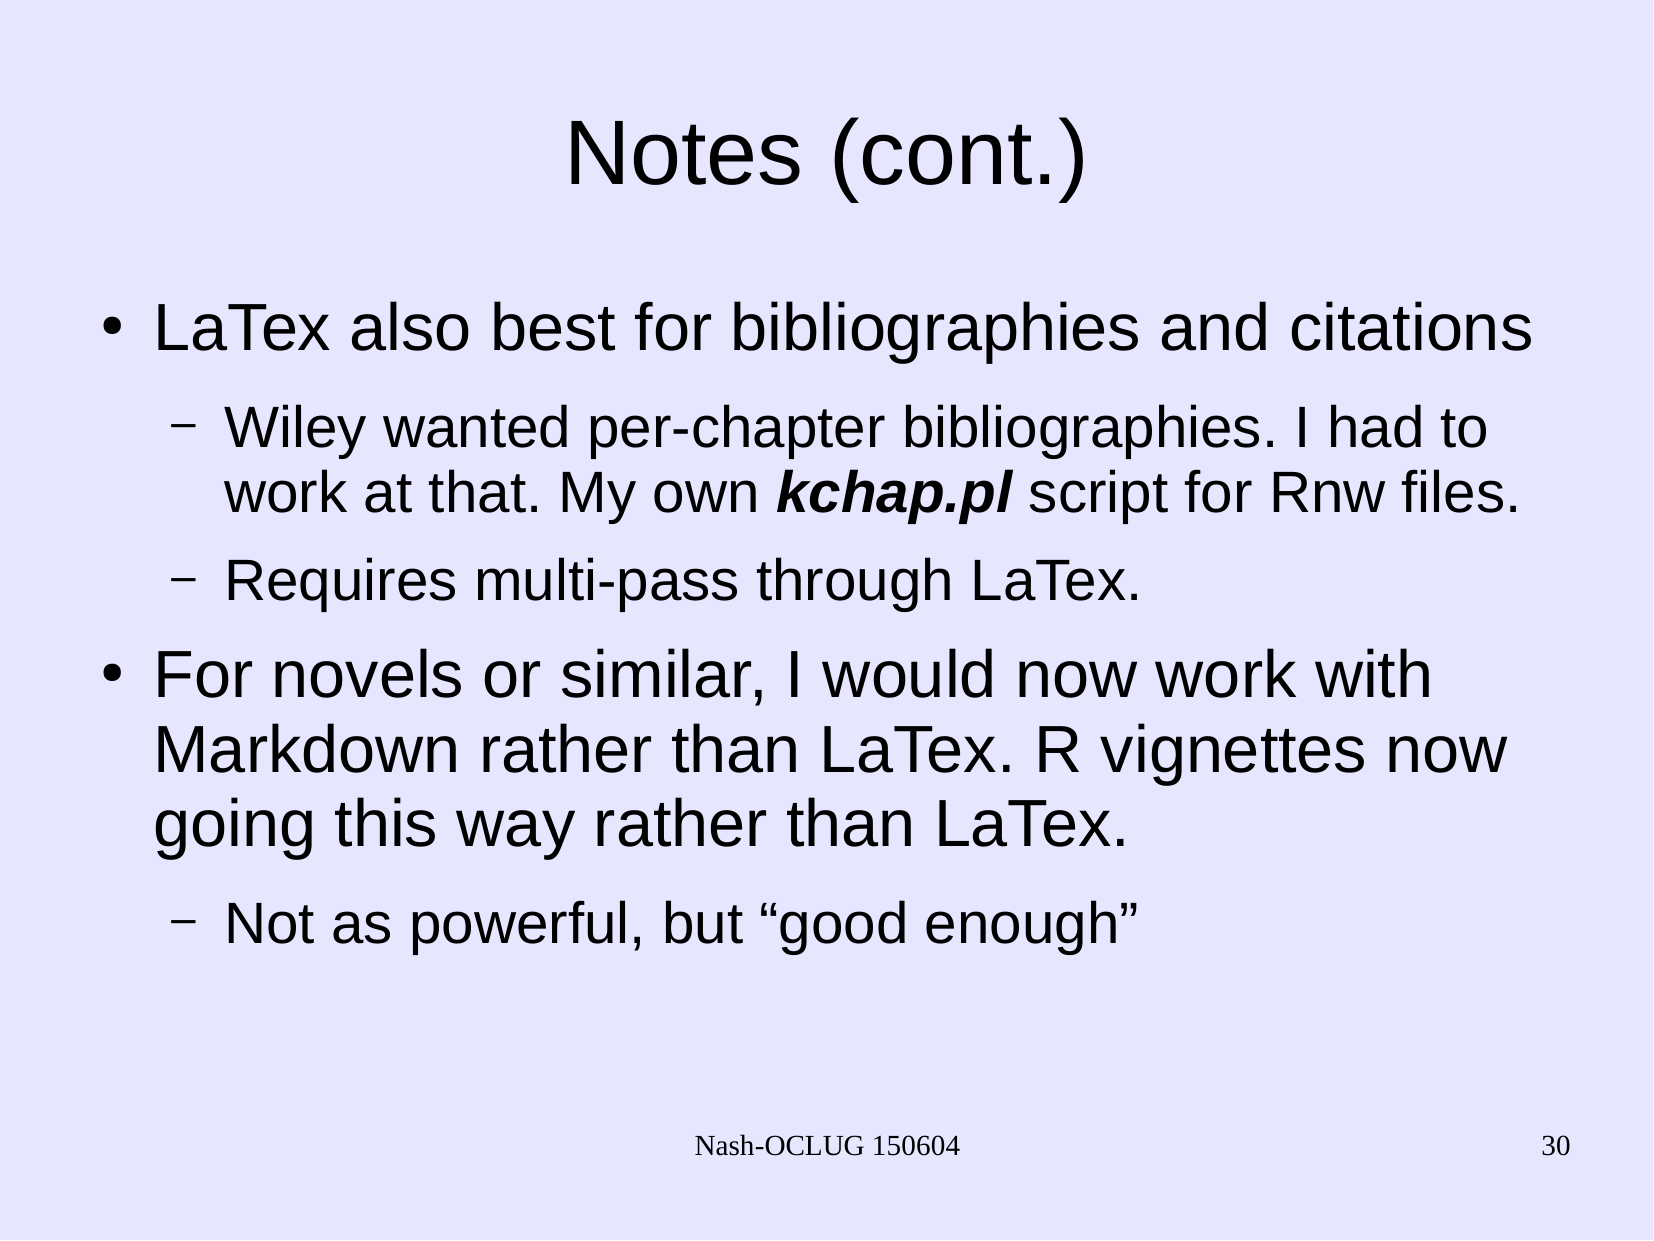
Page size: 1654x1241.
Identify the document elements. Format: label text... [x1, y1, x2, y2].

list LaTex also best for bibliographies and citations Wiley wanted per-chapter bibliographies. I had to work at that. My own kchap.pl script for Rnw files. Requires multi-pass through LaTex. For novels or similar, I would now work with Markdown rather than LaTex. R vignettes now going this way rather than LaTex. Not as powerful, but “good enough” [82, 290, 1538, 1010]
title Notes (cont.) [82, 49, 1571, 257]
